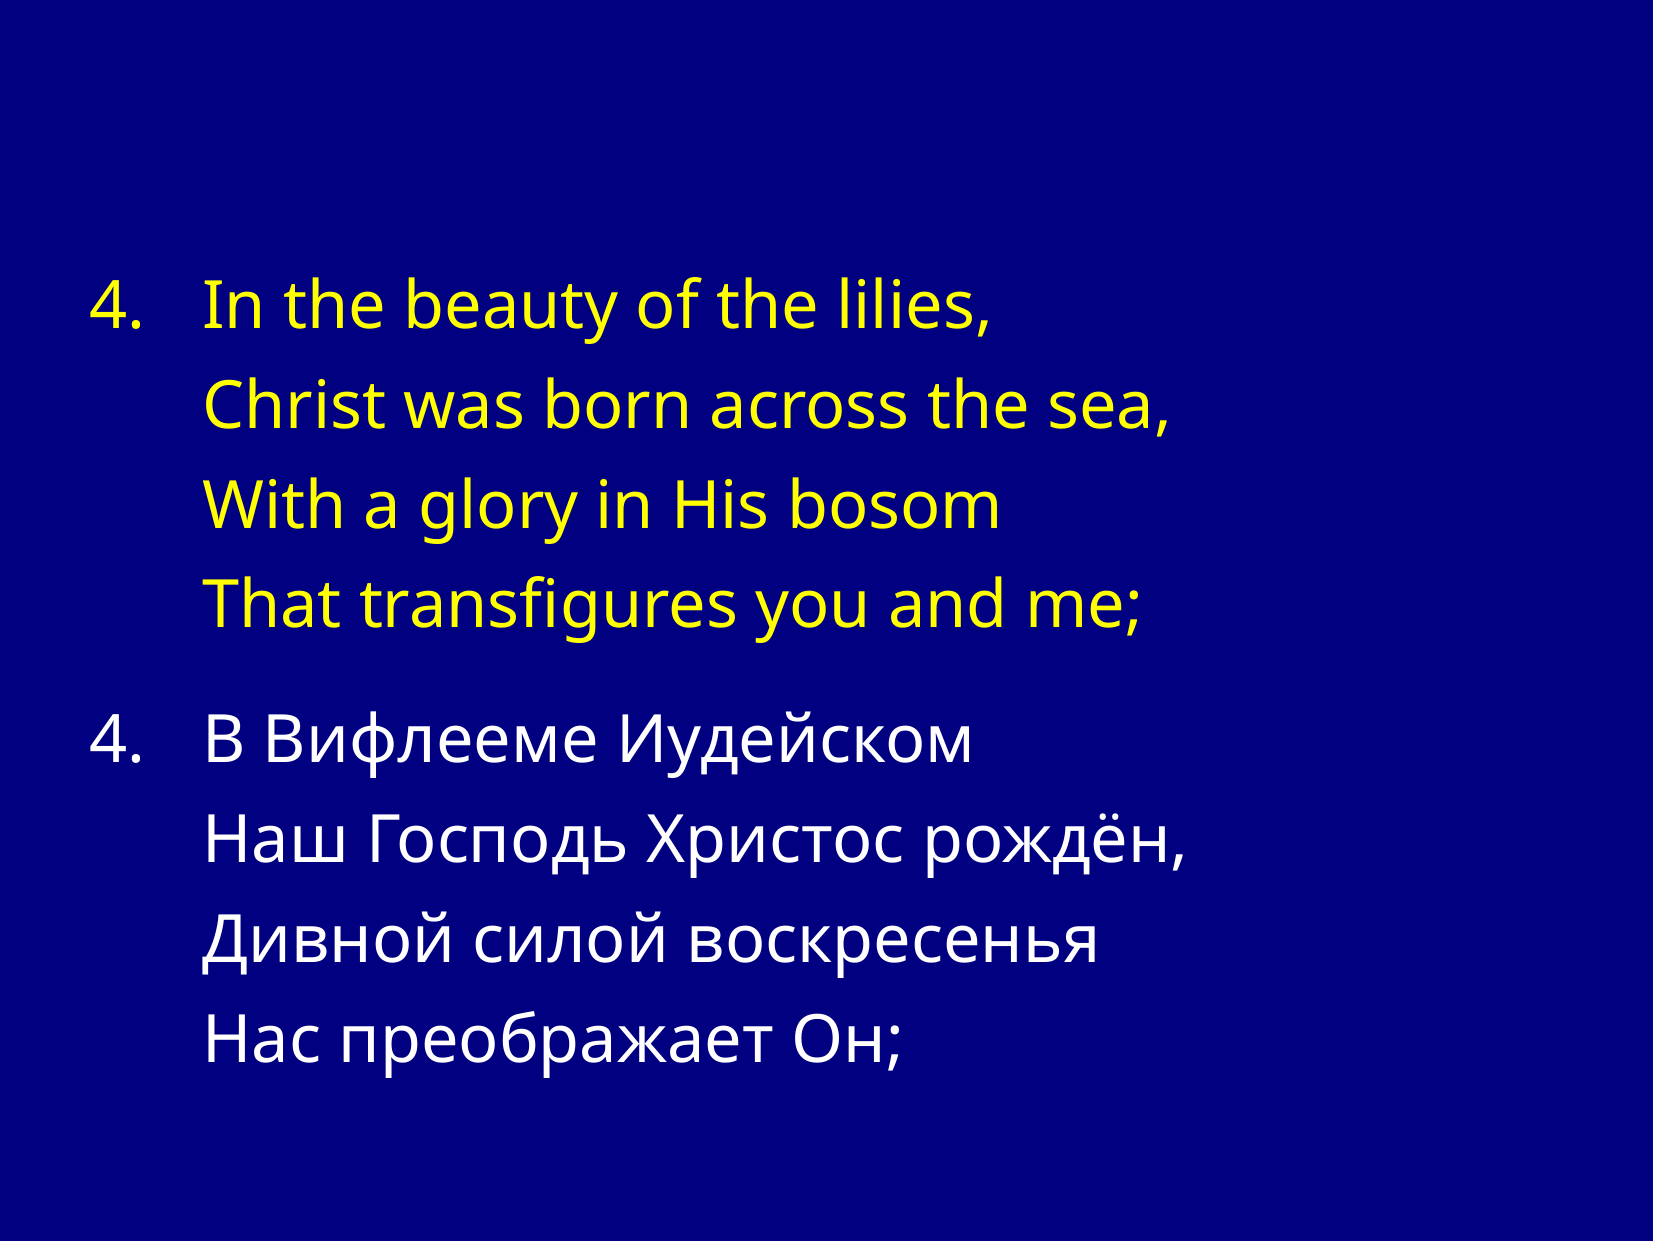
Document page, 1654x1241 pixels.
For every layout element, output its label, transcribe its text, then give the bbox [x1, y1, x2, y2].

text_box 4. В Вифлееме Иудейском Наш Господь Христос рождён, Дивной силой воскресенья Нас преображает Он; [75, 675, 1576, 1163]
text_box 4. In the beauty of the lilies, Christ was born across the sea, With a glory in His bosom That transfigures you and me; [75, 150, 1576, 638]
